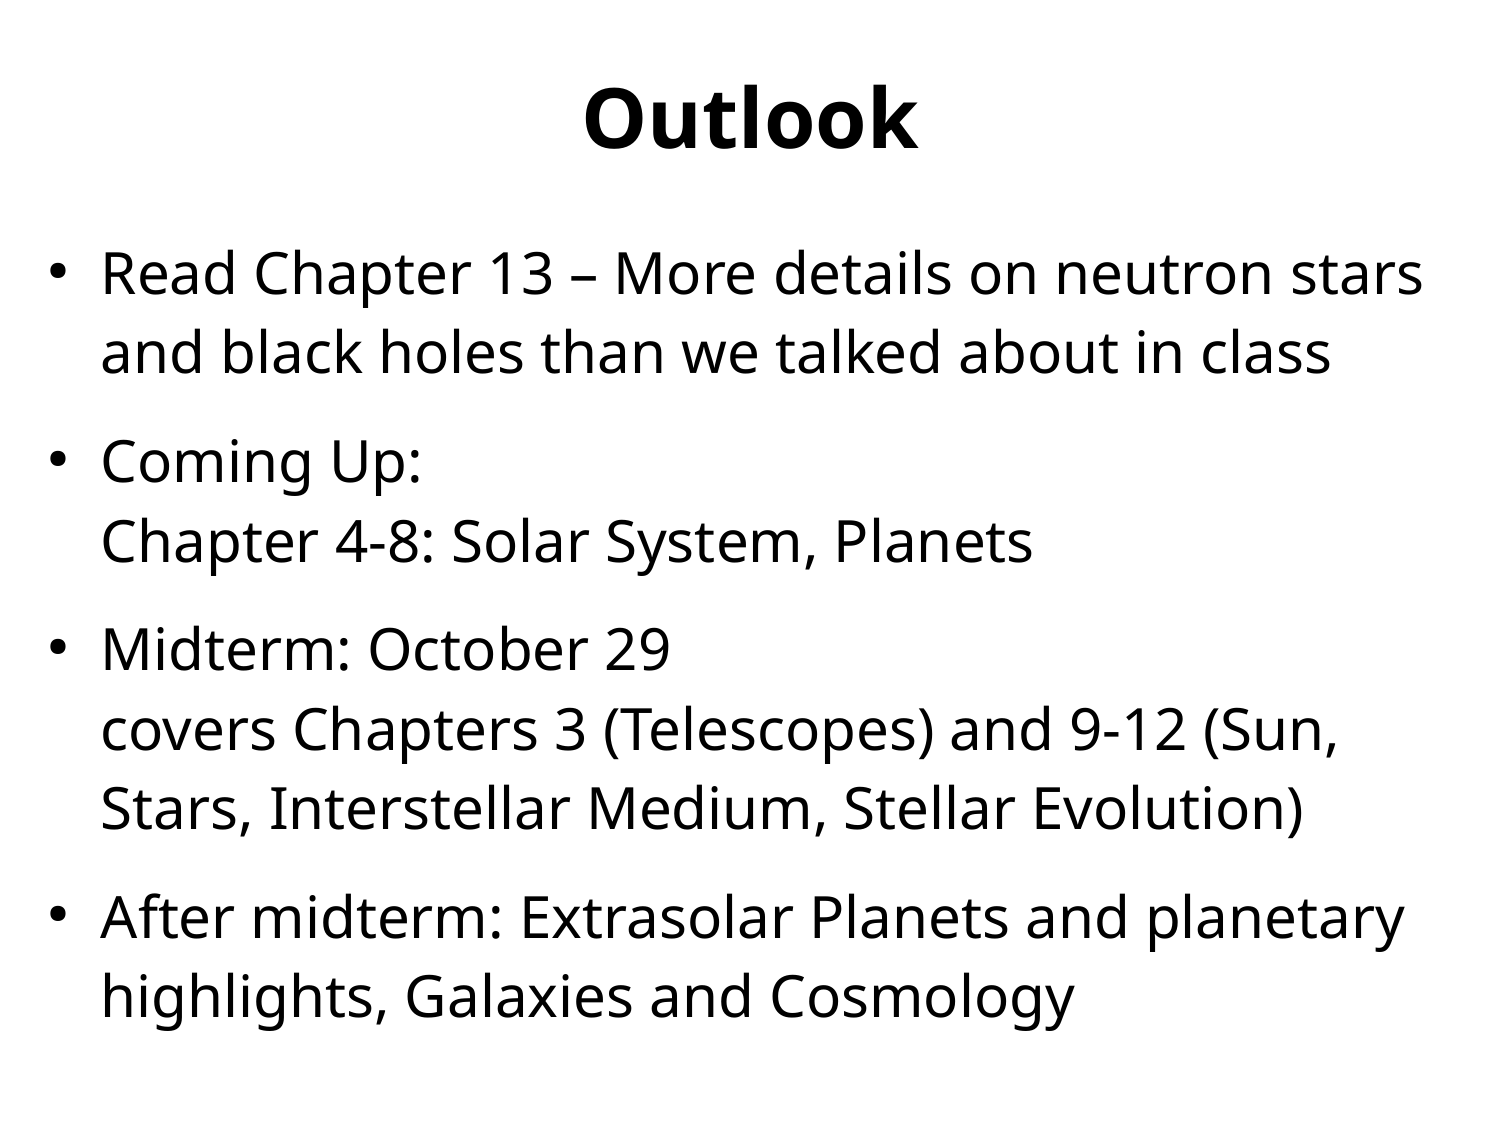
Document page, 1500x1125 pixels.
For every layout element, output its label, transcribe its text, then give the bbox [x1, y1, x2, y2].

title Outlook [30, 22, 1471, 211]
list Read Chapter 13 – More details on neutron stars and black holes than we talked about in class Coming Up: Chapter 4-8: Solar System, Planets Midterm: October 29 covers Chapters 3 (Telescopes) and 9-12 (Sun, Stars, Interstellar Medium, Stellar Evolution) After midterm: Extrasolar Planets and planetary highlights, Galaxies and Cosmology [30, 232, 1471, 1111]
